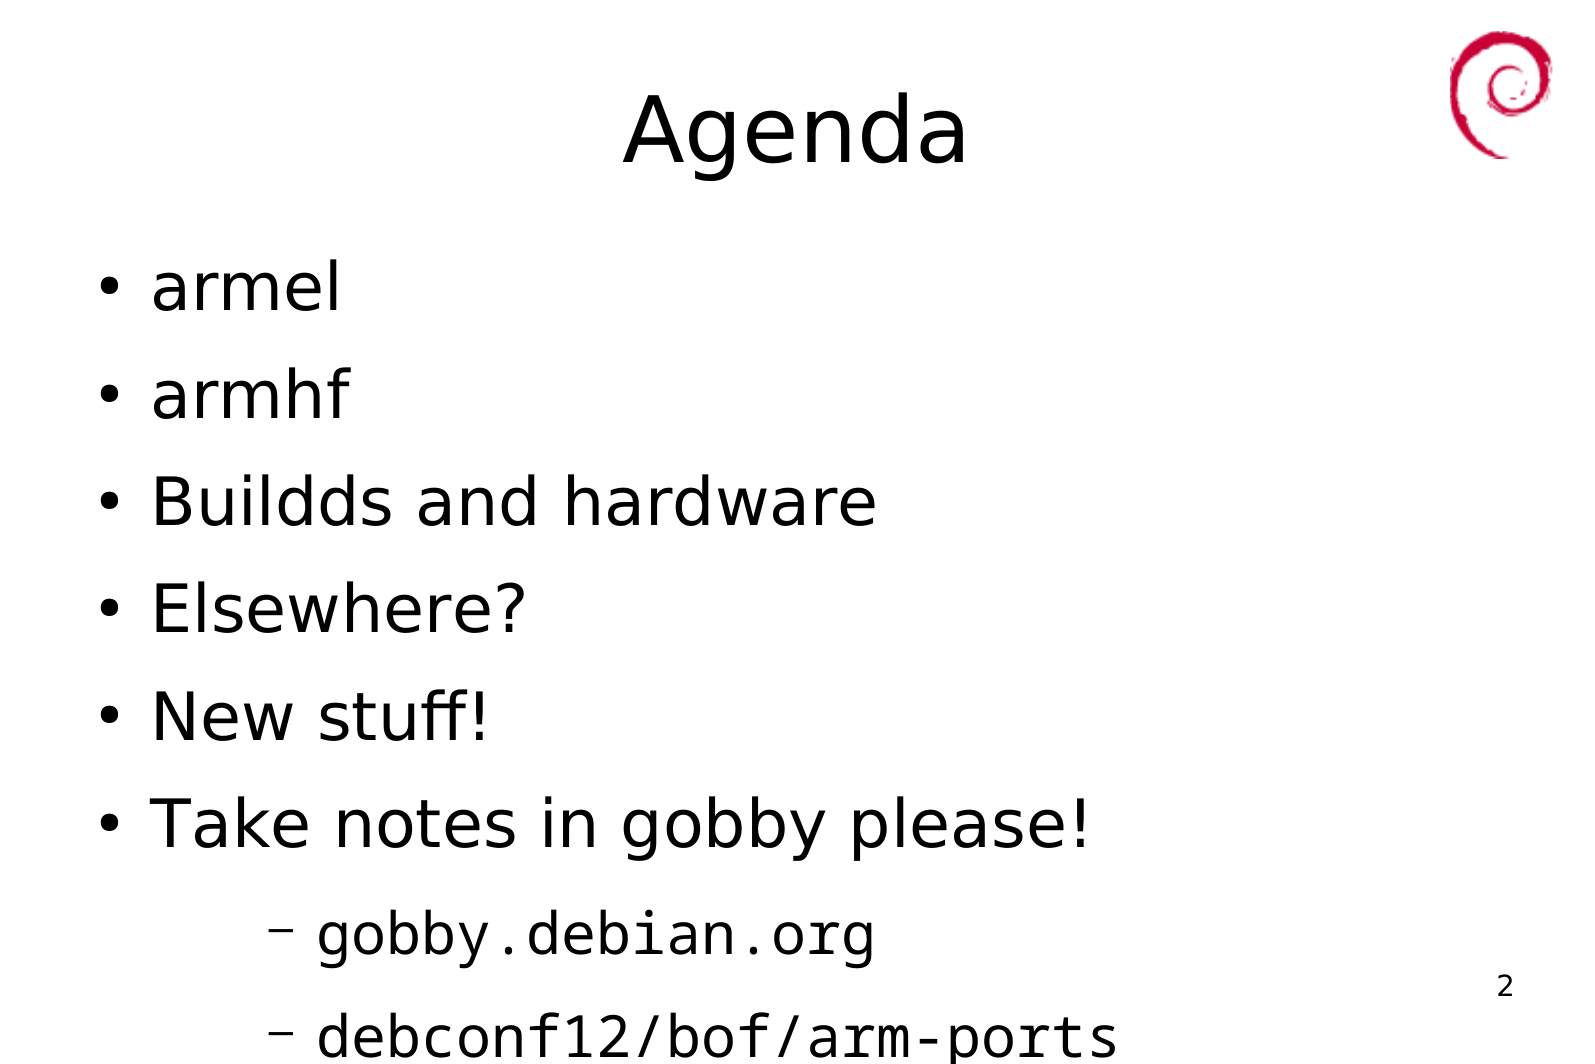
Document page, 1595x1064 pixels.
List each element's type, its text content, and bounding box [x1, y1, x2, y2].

title Agenda [79, 49, 1515, 213]
list armel armhf Buildds and hardware Elsewhere? New stuff! Take notes in gobby please! gobby.debian.org debconf12/bof/arm-ports [79, 248, 1515, 1052]
picture [1450, 31, 1555, 159]
